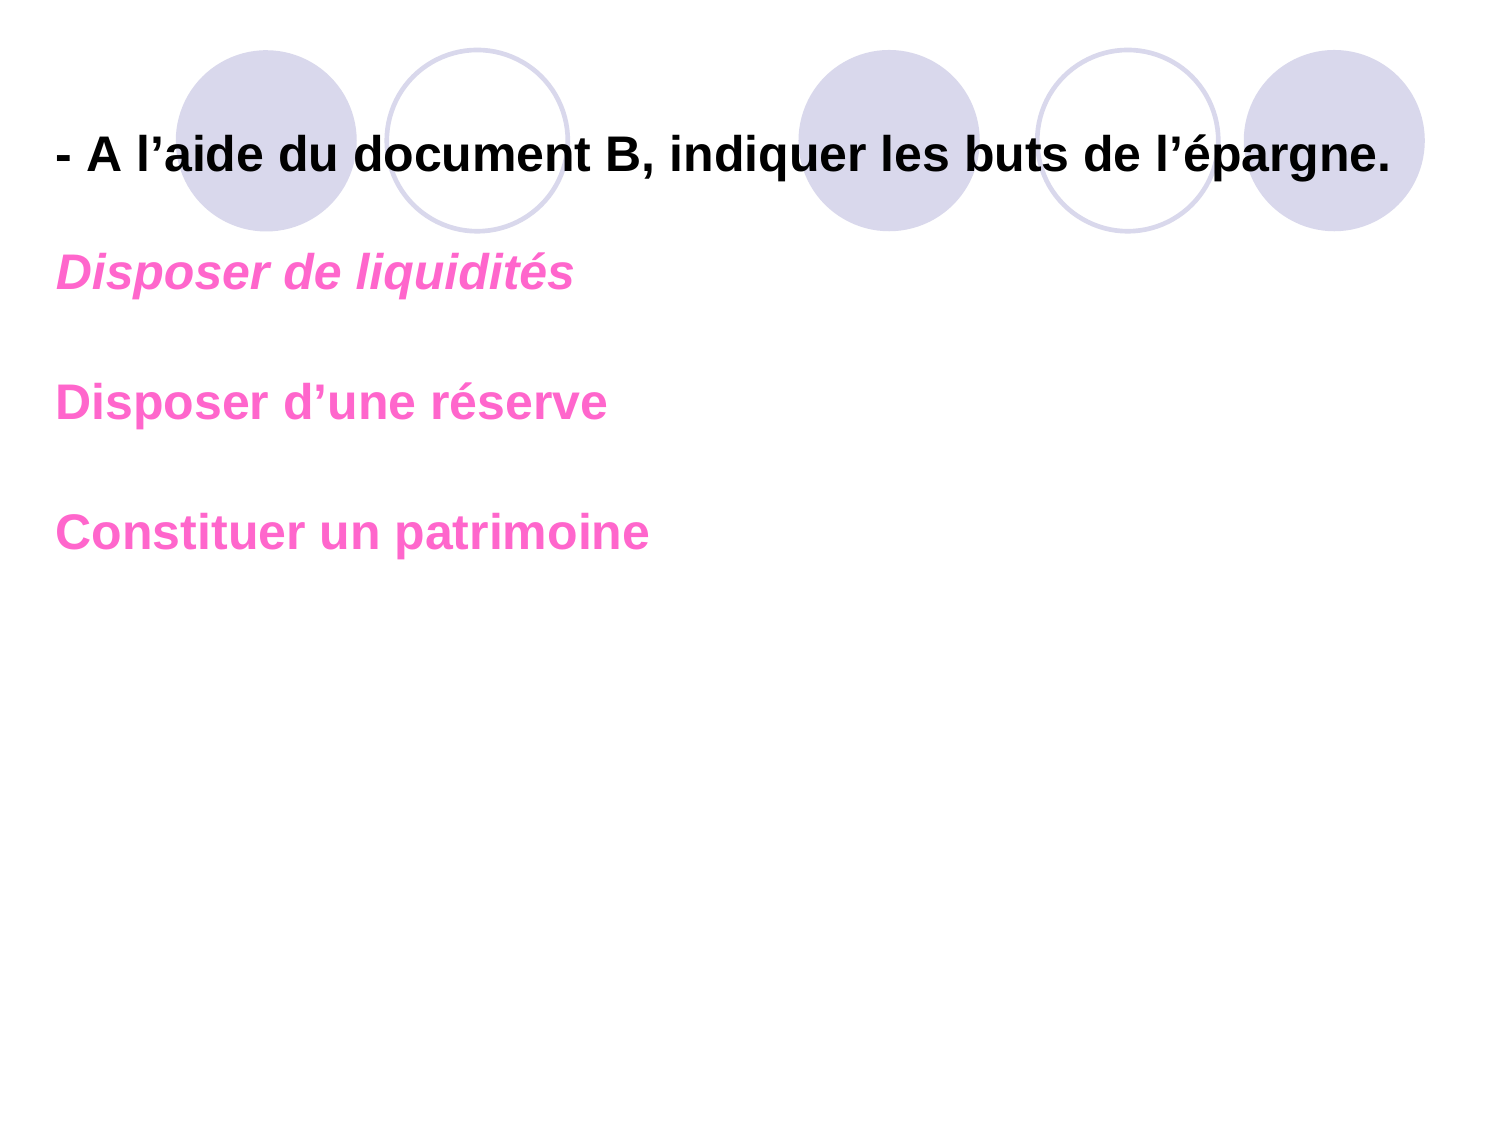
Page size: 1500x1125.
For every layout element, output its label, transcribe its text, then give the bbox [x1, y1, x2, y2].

text_box Disposer d’une réserve [41, 361, 1058, 438]
text_box Disposer de liquidités [41, 231, 1447, 308]
text_box - A l’aide du document B, indiquer les buts de l’épargne. [41, 113, 1412, 189]
text_box Constituer un patrimoine [41, 491, 880, 568]
